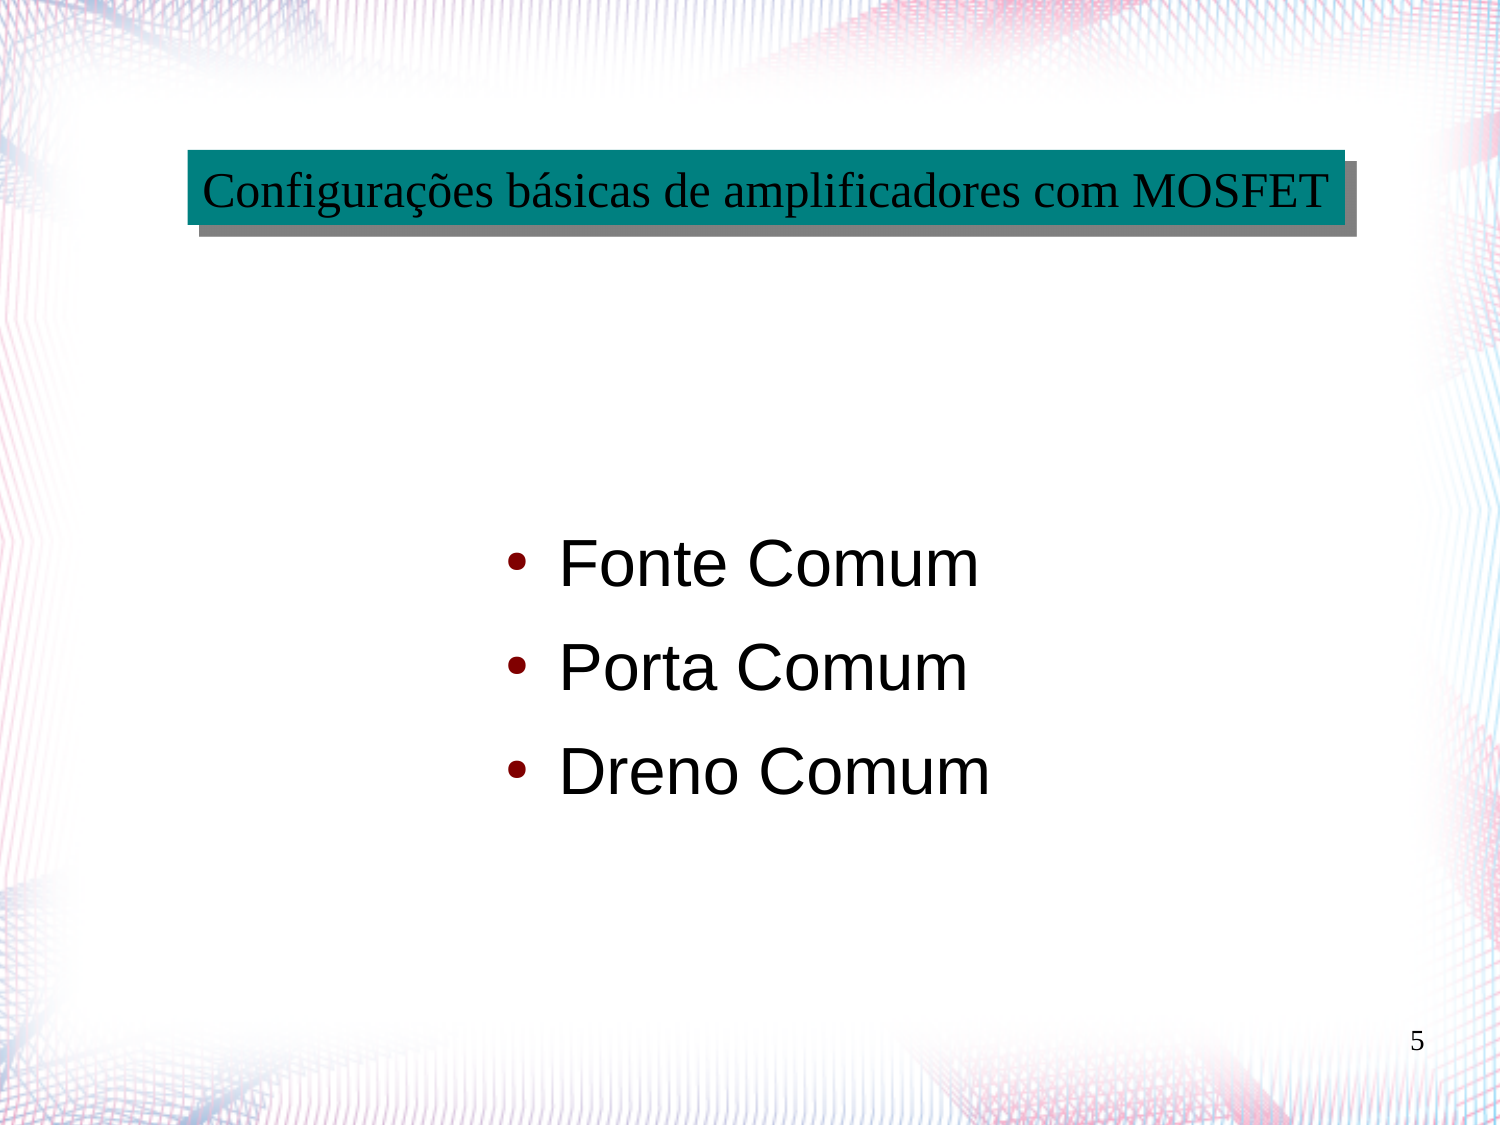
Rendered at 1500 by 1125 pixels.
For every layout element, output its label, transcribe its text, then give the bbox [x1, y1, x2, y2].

list Fonte Comum Porta Comum Dreno Comum [487, 525, 1051, 826]
picture [0, 0, 1500, 1125]
text_box Configurações básicas de amplificadores com MOSFET [187, 149, 1344, 225]
